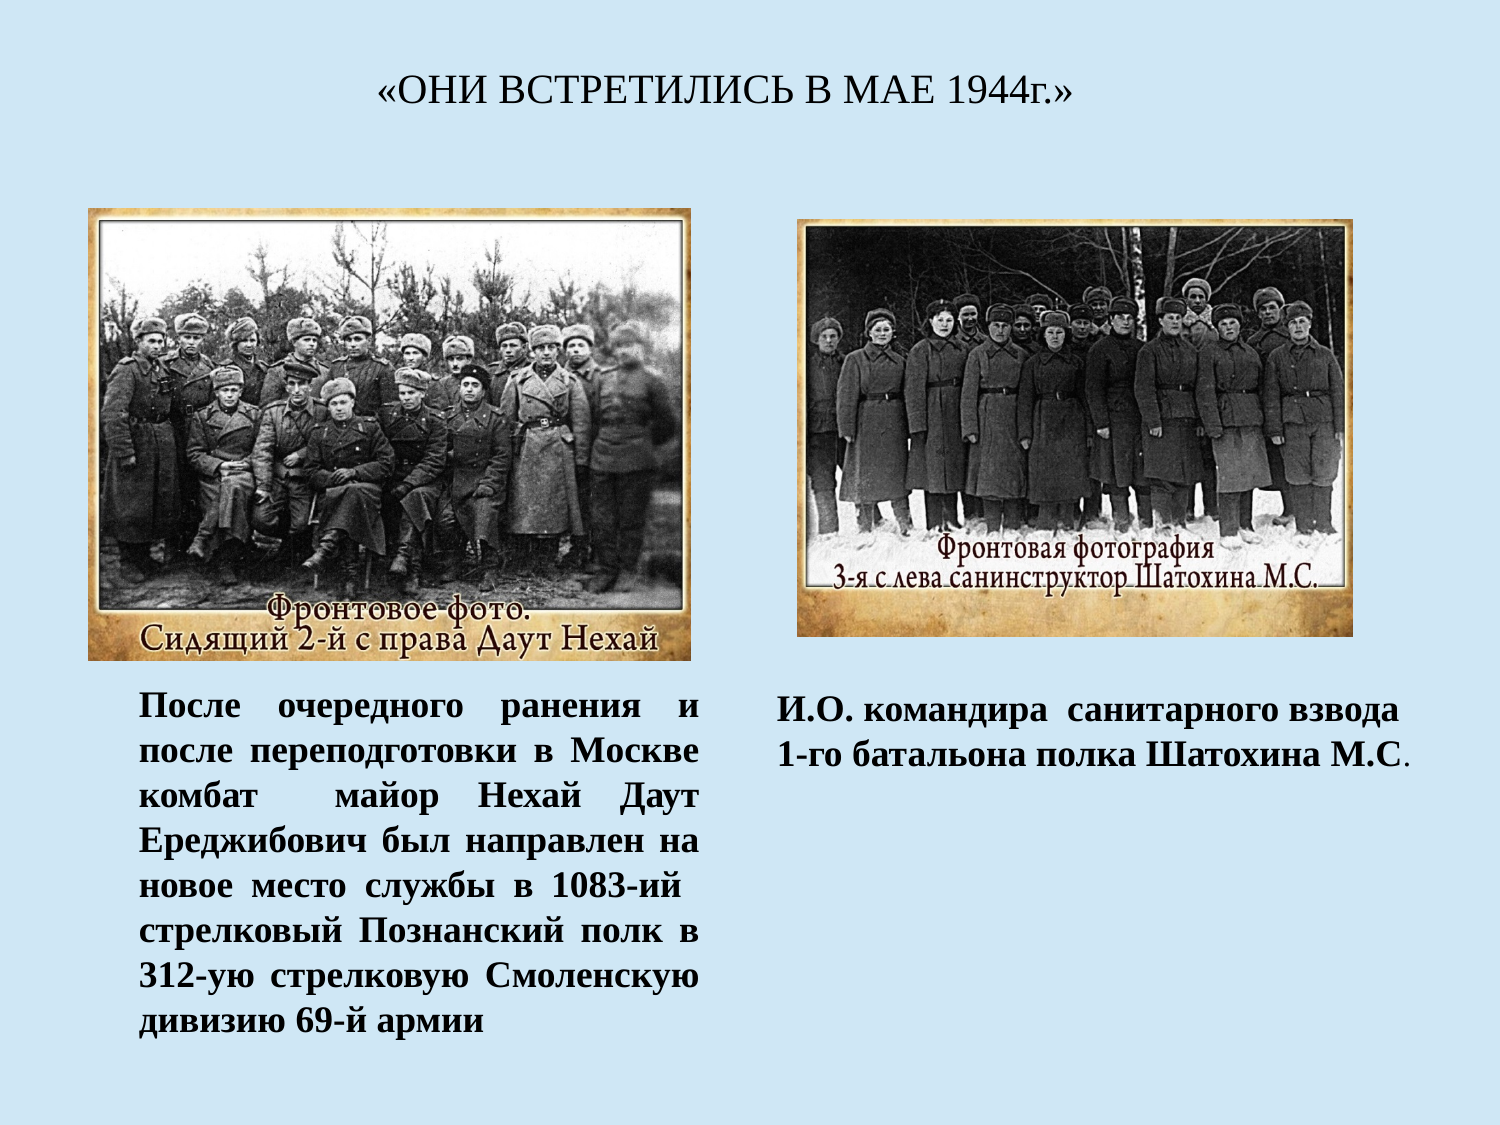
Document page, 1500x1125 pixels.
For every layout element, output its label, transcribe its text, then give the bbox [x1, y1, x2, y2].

picture [797, 219, 1353, 637]
title «ОНИ ВСТРЕТИЛИСЬ В МАЕ 1944г.» [75, 54, 1376, 256]
text_box И.О. командира санитарного взвода 1-го батальона полка Шатохина М.С. [761, 676, 1471, 782]
text_box После очередного ранения и после переподготовки в Москве комбат майор Нехай Даут Ереджибович был направлен на новое место службы в 1083-ий стрелковый Познанский полк в 312-ую стрелковую Смоленскую дивизию 69-й армии [123, 672, 715, 1048]
picture [88, 208, 691, 661]
